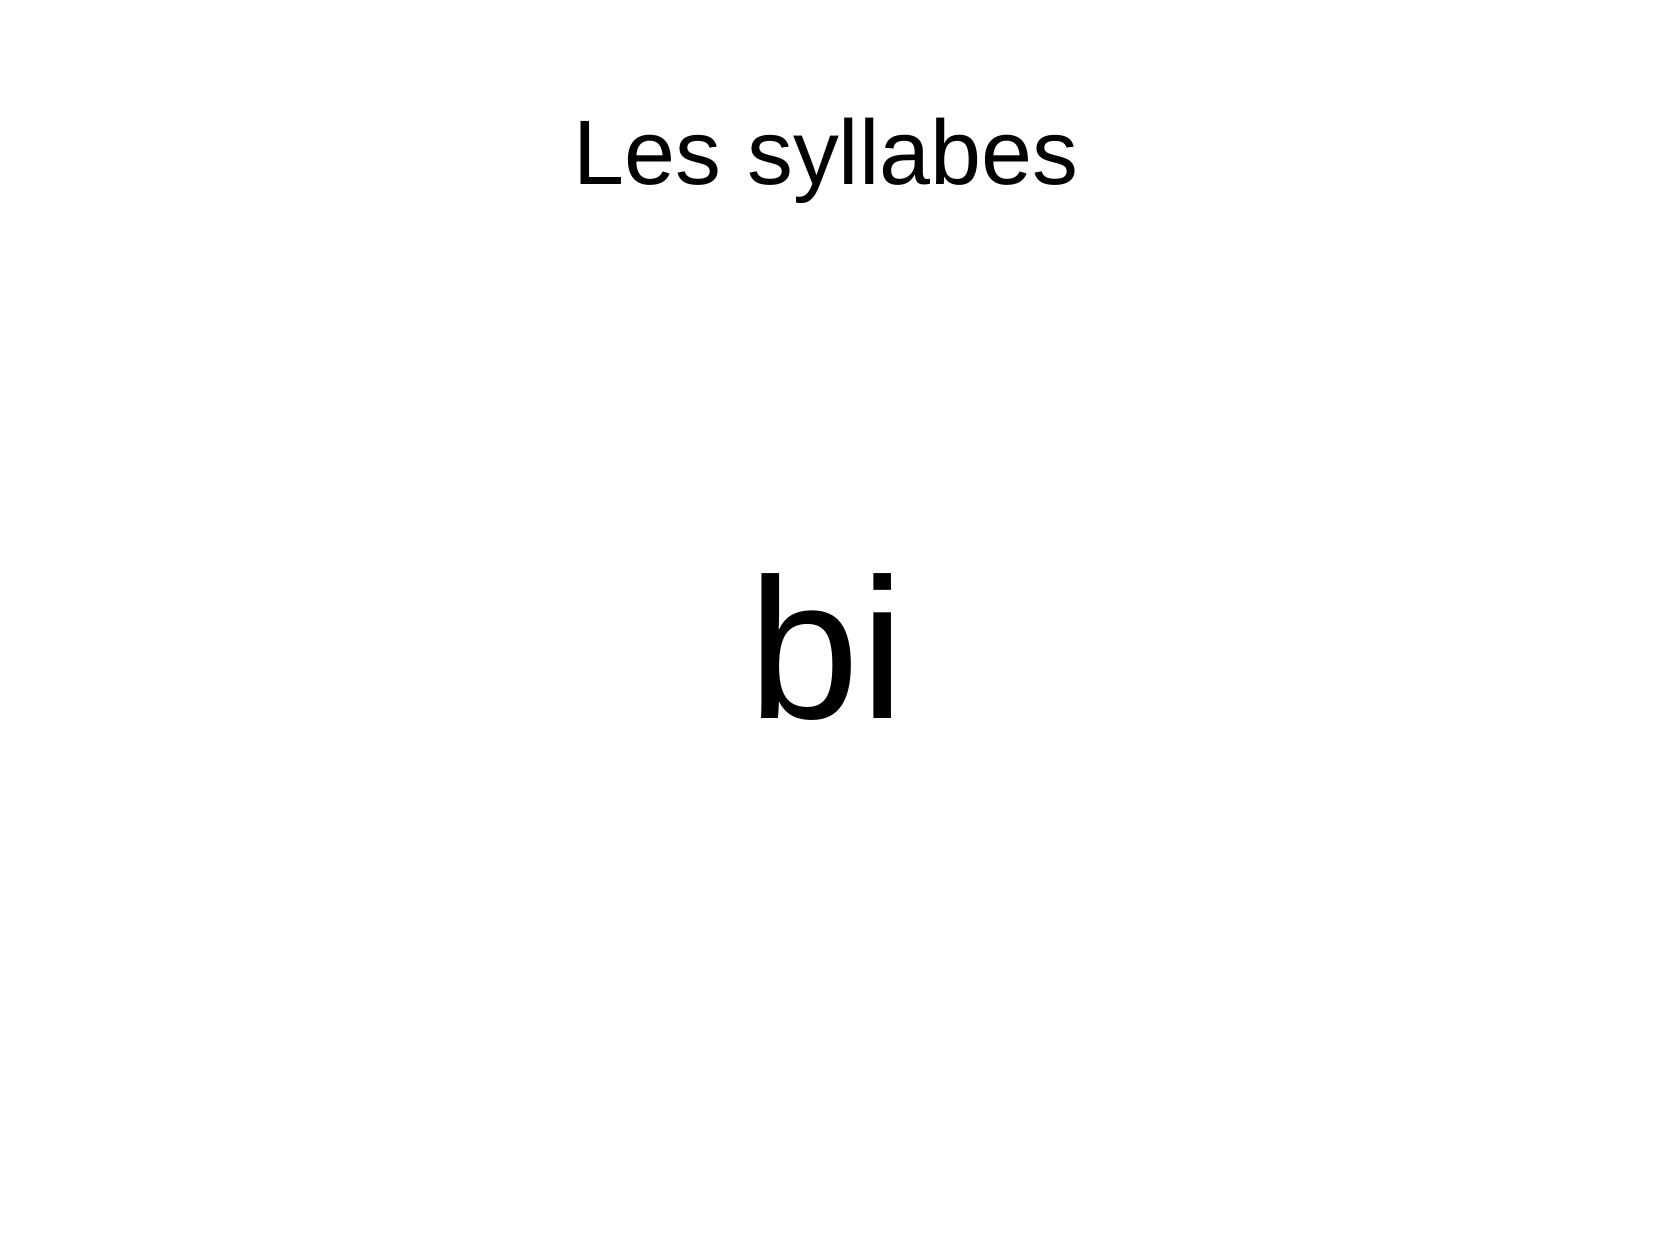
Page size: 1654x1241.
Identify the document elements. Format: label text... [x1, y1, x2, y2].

subtitle bi [82, 290, 1571, 1010]
title Les syllabes [82, 49, 1571, 257]
